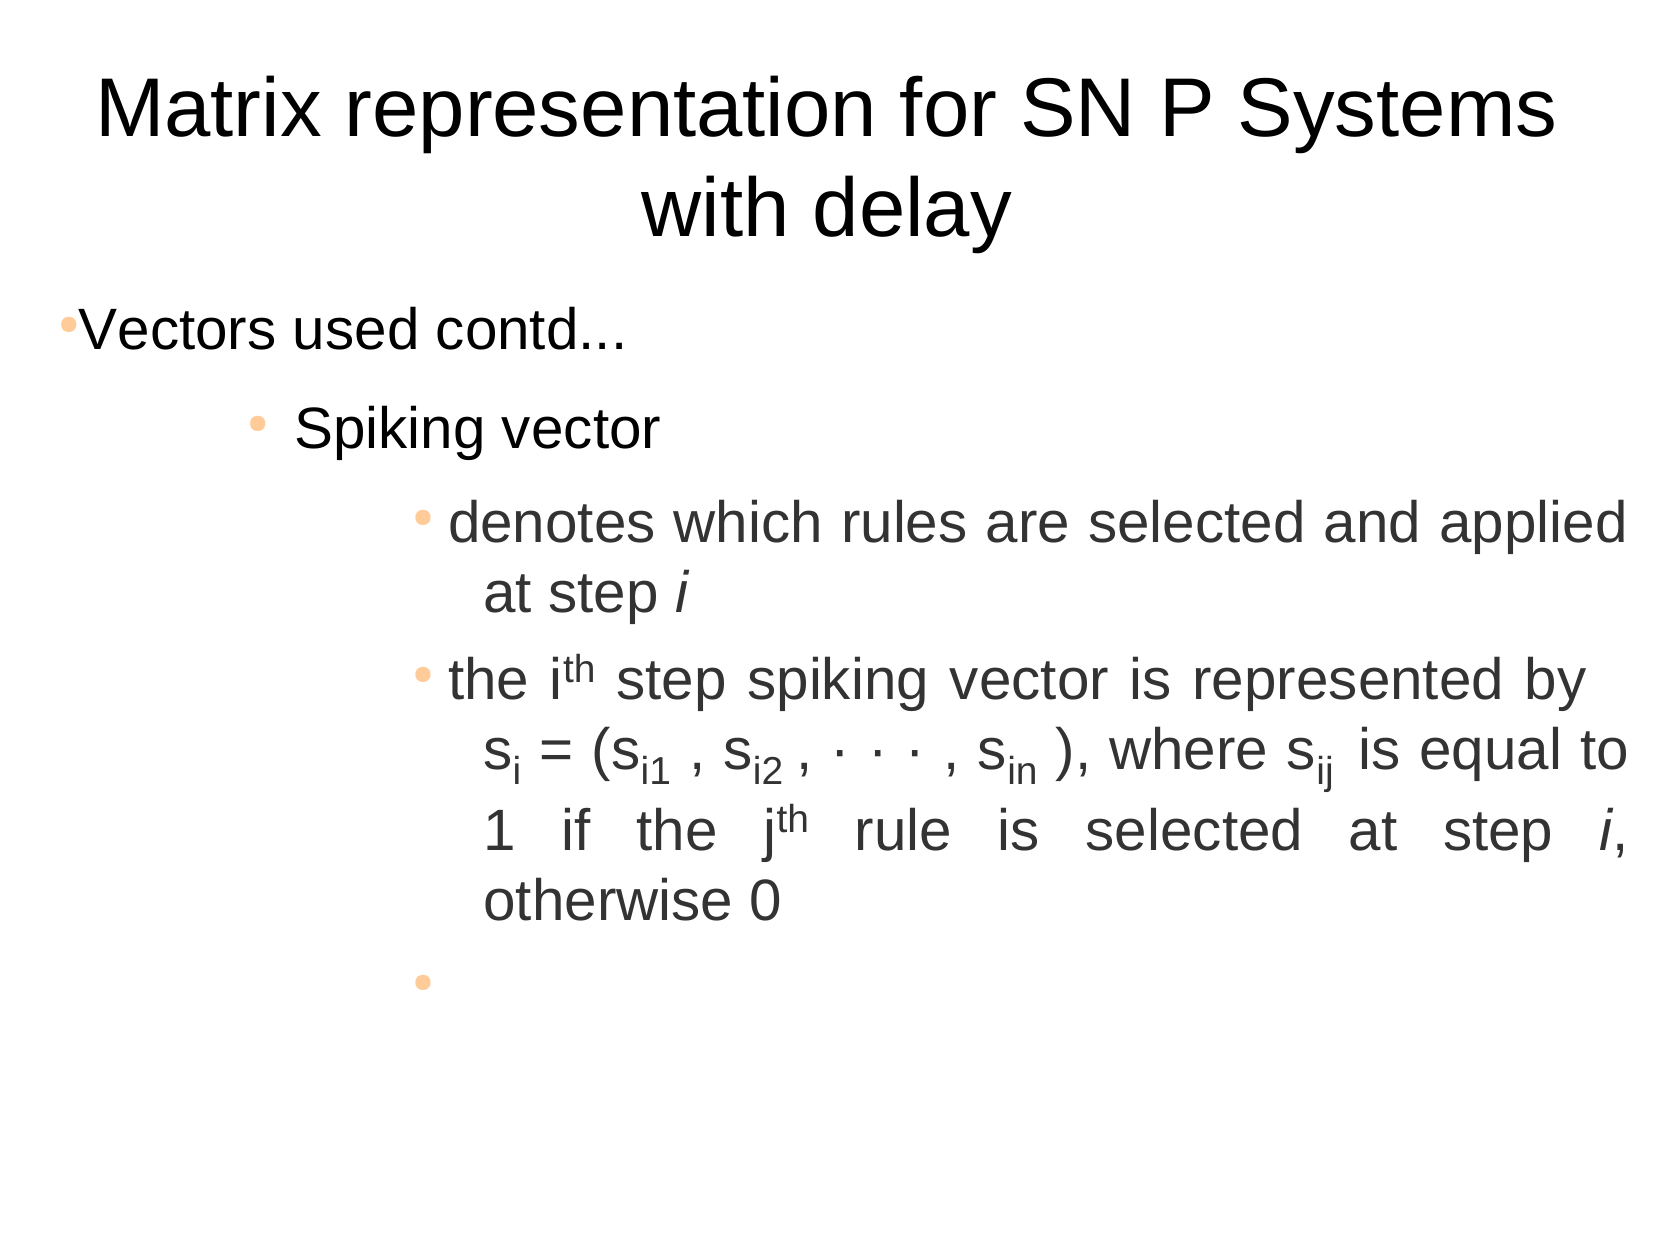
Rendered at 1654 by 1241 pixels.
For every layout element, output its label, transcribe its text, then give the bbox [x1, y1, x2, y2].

title Matrix representation for SN P Systems with delay [82, 49, 1571, 257]
list Vectors used contd... Spiking vector denotes which rules are selected and applied at step i the ith step spiking vector is represented by si = (si1 , si2 , · · · , sin ), where sij is equal to 1 if the jth rule is selected at step i, otherwise 0 [58, 291, 1630, 1241]
